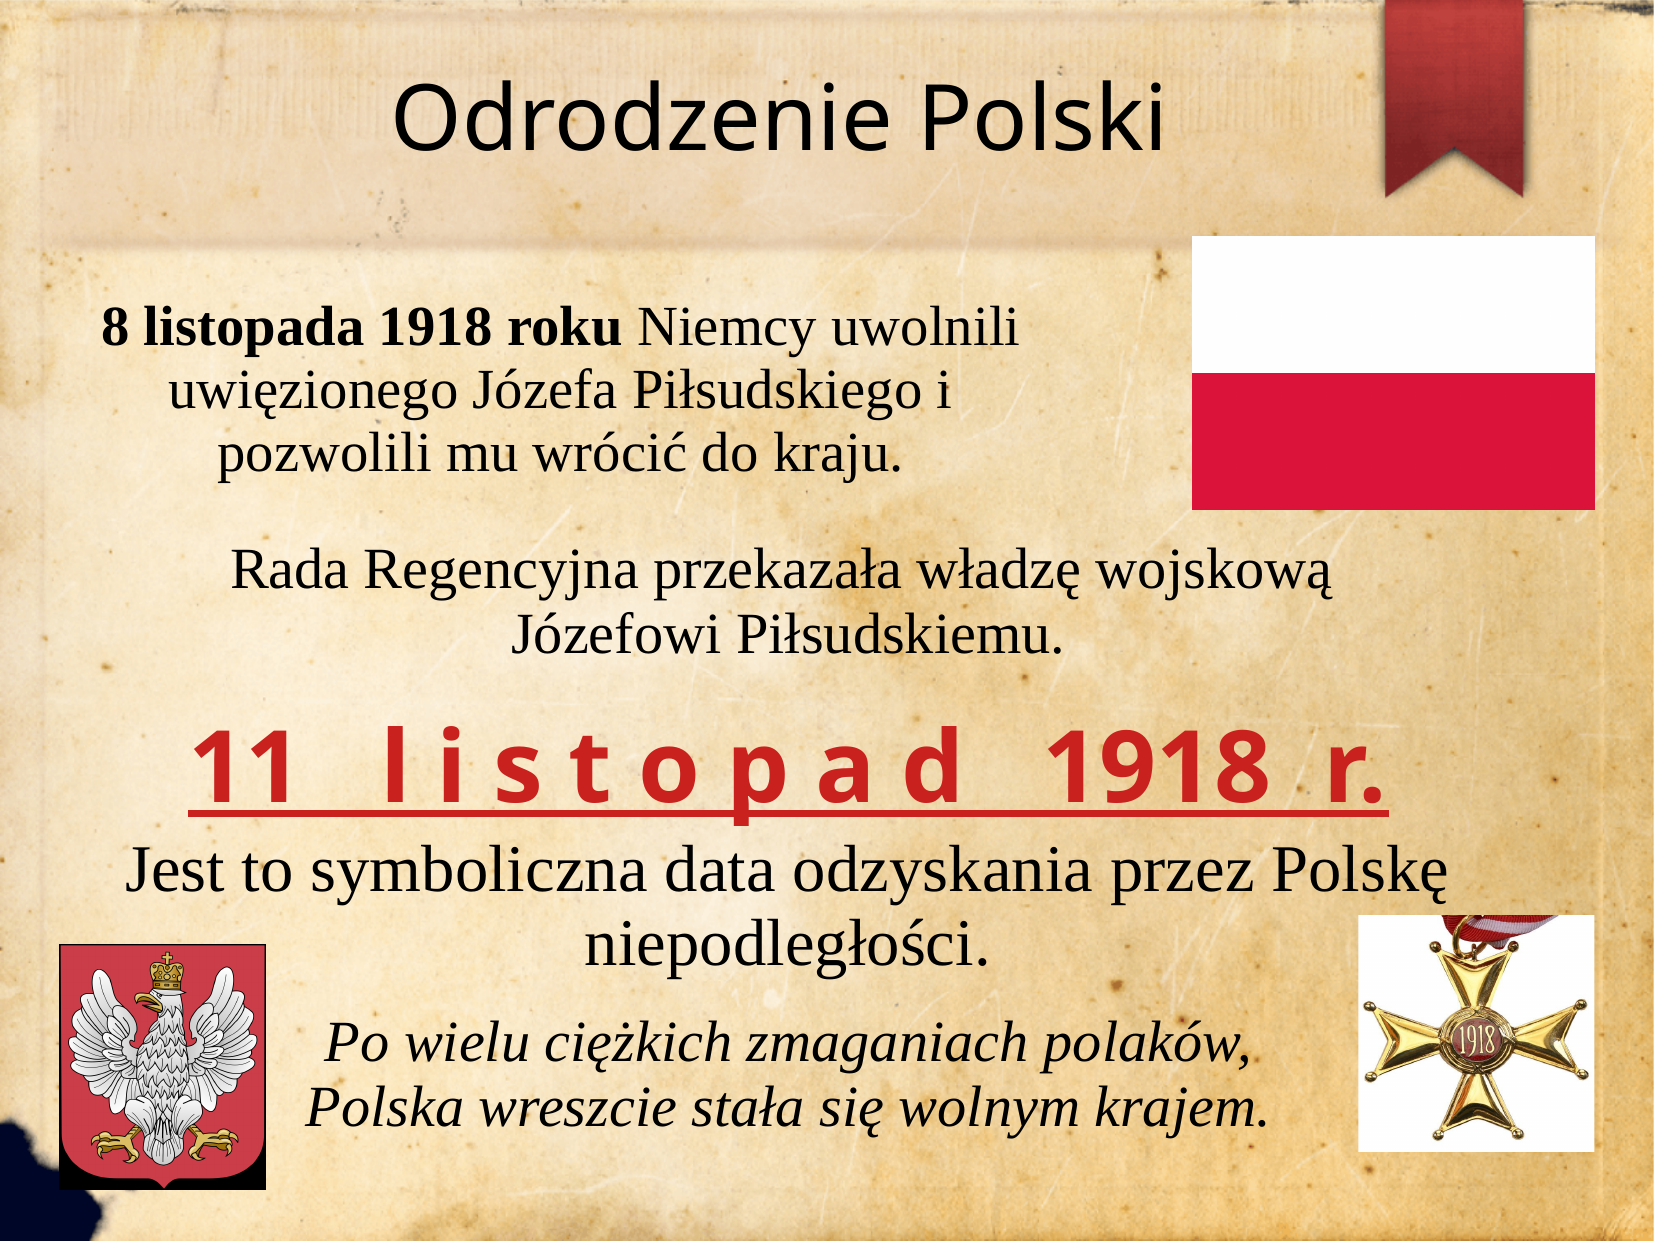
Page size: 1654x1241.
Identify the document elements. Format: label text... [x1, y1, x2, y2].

title Odrodzenie Polski [88, 21, 1353, 209]
list 8 listopada 1918 roku Niemcy uwolnili uwięzionego Józefa Piłsudskiego i pozwolili mu wrócić do kraju. [28, 295, 1034, 472]
list Rada Regencyjna przekazała władzę wojskową Józefowi Piłsudskiemu. 11 l i s t o p a d 1918 r. Jest to symboliczna data odzyskania przez Polskę niepodległości. Po wielu ciężkich zmaganiach polaków, Polska wreszcie stała się wolnym krajem. [0, 472, 1595, 709]
picture [0, 0, 1654, 1241]
